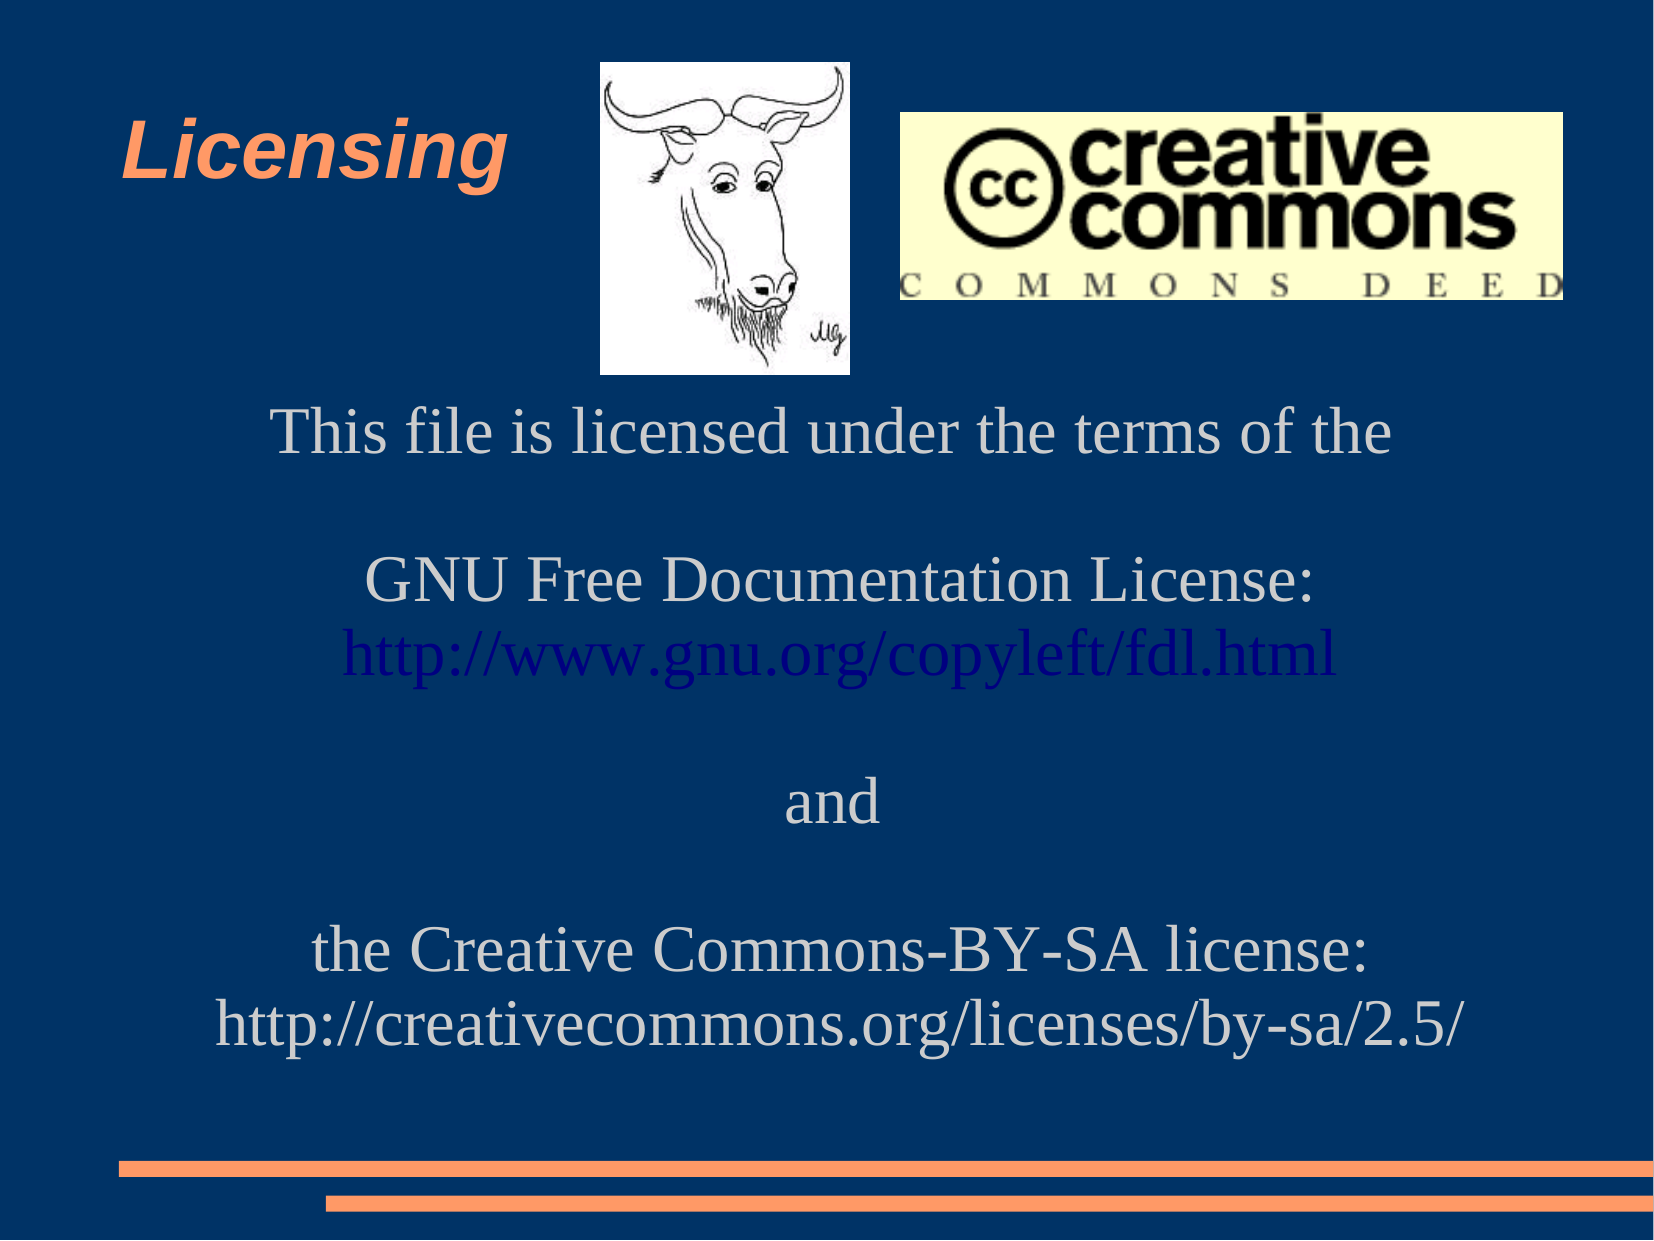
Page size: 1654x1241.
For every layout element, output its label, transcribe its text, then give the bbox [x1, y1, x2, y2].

title Licensing [121, 46, 1534, 254]
subtitle This file is licensed under the terms of the GNU Free Documentation License: http://www.gnu.org/copyleft/fdl.html and the Creative Commons-BY-SA license: http://creativecommons.org/licenses/by-sa/2.5/ [121, 322, 1561, 1133]
picture [600, 62, 850, 376]
picture [900, 112, 1563, 301]
